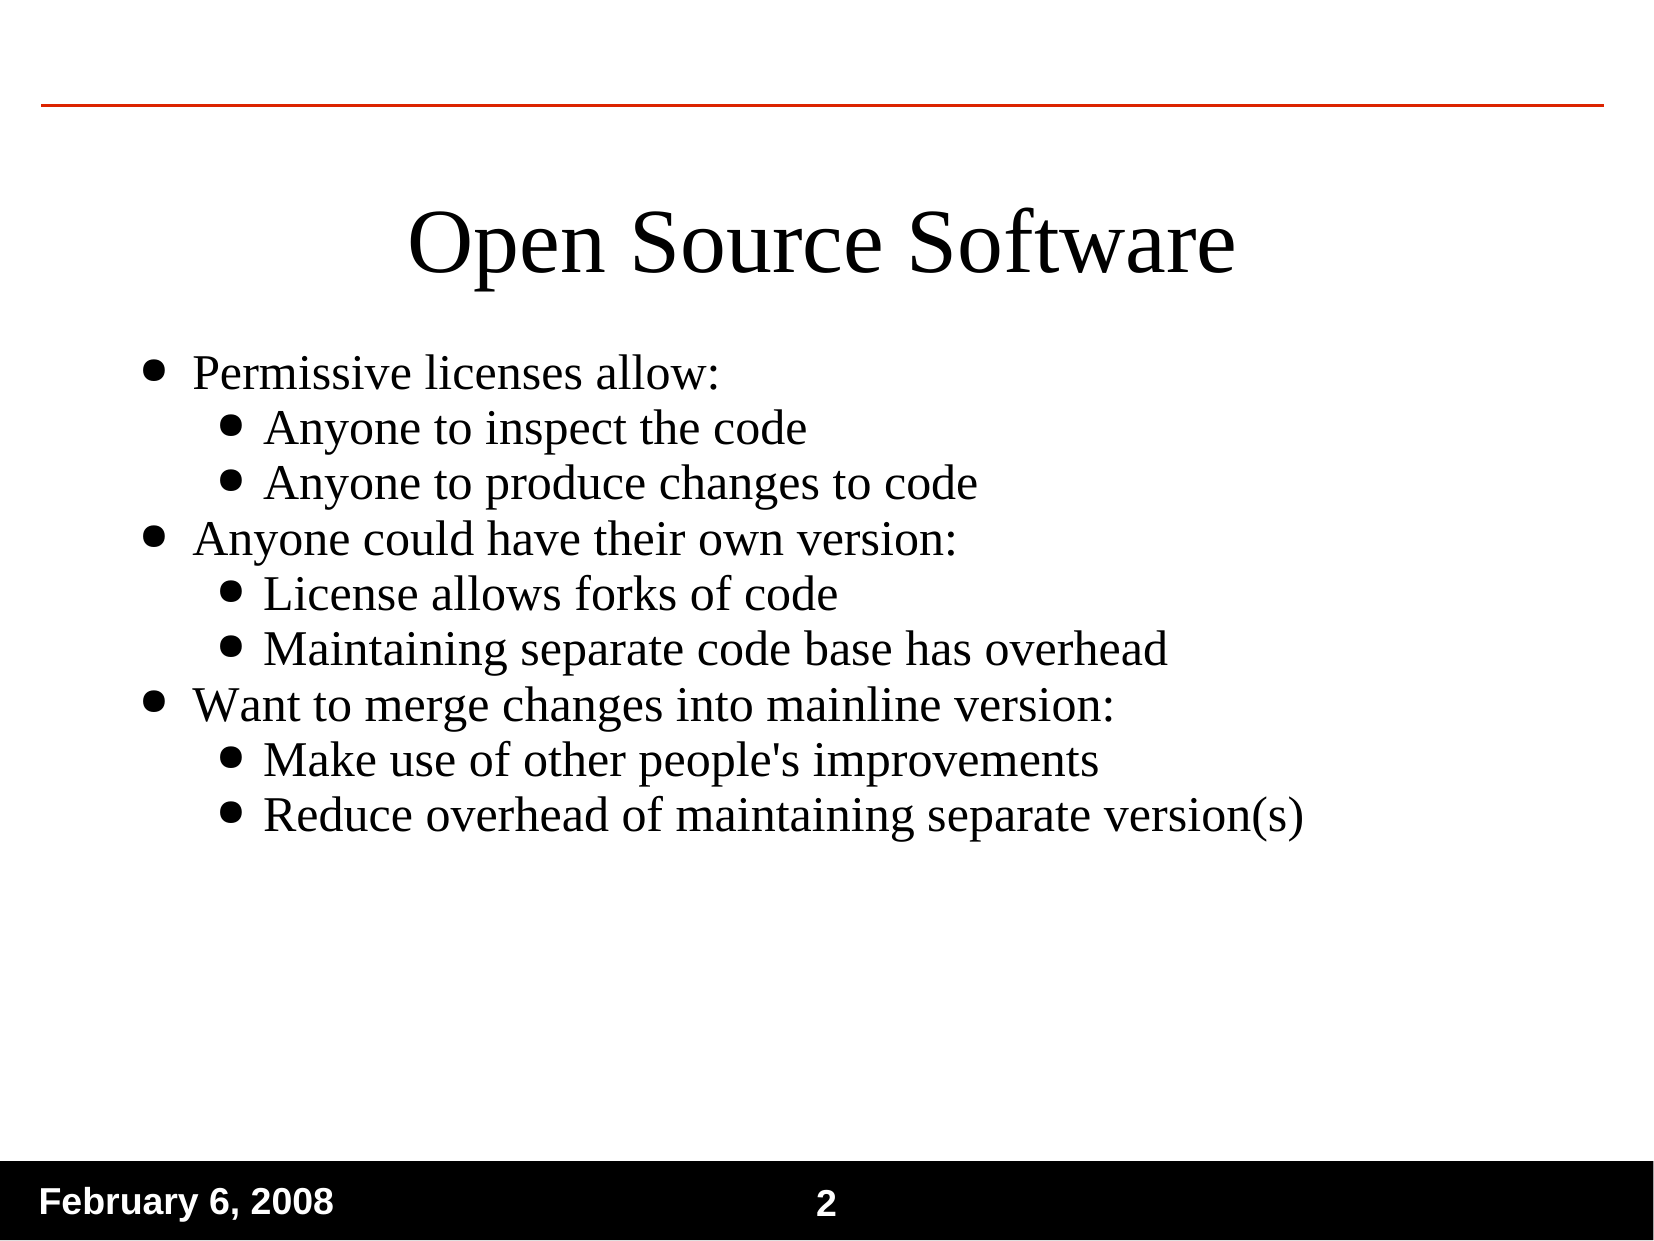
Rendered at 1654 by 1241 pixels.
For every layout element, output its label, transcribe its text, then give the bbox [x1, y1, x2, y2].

title Open Source Software [117, 137, 1530, 346]
list Permissive licenses allow: Anyone to inspect the code Anyone to produce changes to code Anyone could have their own version: License allows forks of code Maintaining separate code base has overhead Want to merge changes into mainline version: Make use of other people's improvements Reduce overhead of maintaining separate version(s) [121, 344, 1534, 1127]
